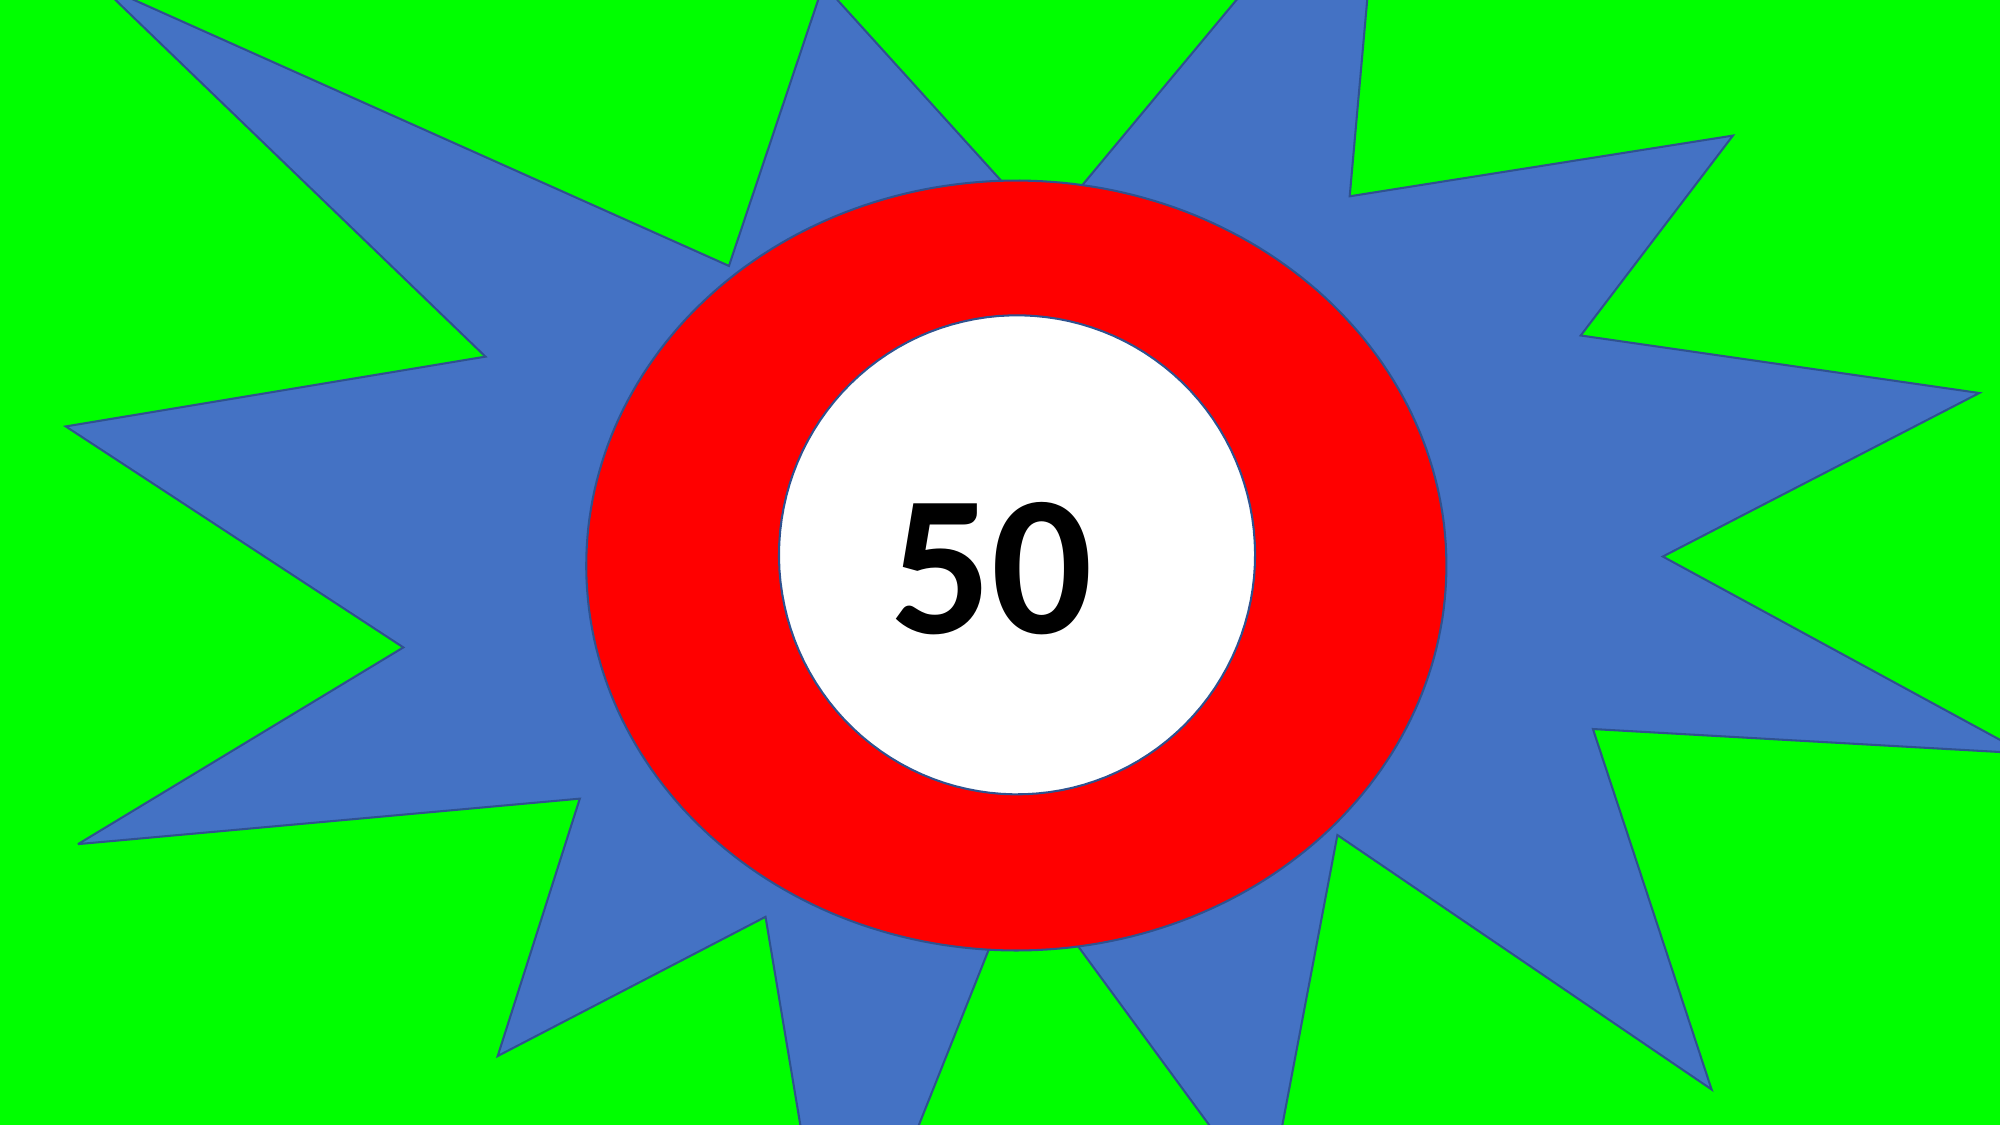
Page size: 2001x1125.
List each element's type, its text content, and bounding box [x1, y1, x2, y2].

picture [271, 799, 800, 1125]
picture [839, 0, 1235, 184]
text_box 50 [875, 426, 1193, 684]
picture [1664, 523, 1729, 591]
text_box [65, 0, 2000, 1125]
picture [1350, 0, 1729, 196]
picture [271, 0, 817, 265]
picture [271, 562, 402, 726]
picture [271, 151, 483, 392]
picture [920, 947, 1208, 1125]
picture [1283, 730, 1729, 1125]
picture [1582, 143, 1729, 356]
